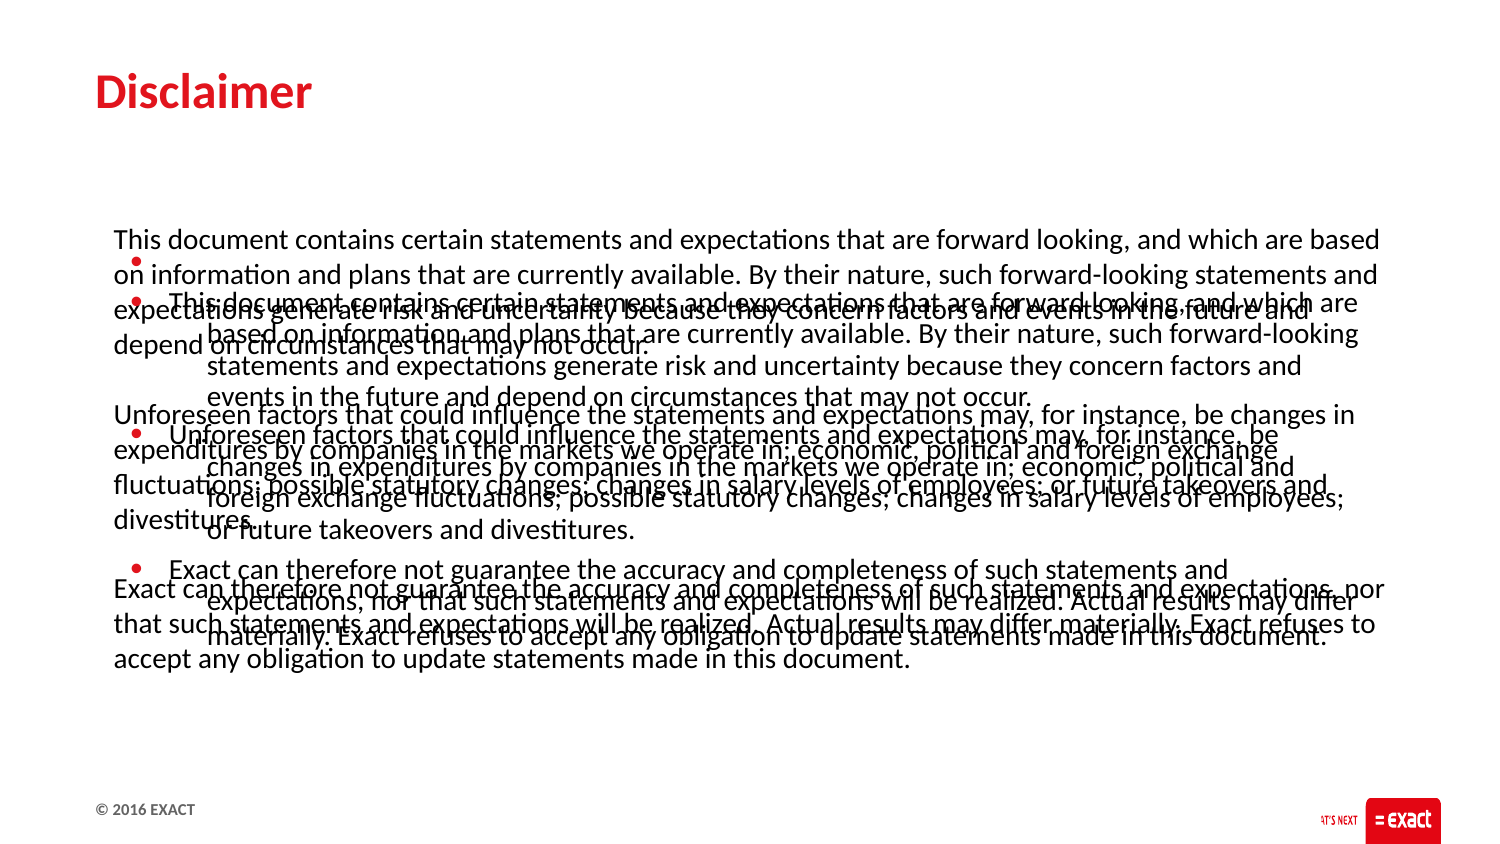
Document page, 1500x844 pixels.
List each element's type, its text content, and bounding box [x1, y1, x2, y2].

list This document contains certain statements and expectations that are forward looking, and which are based on information and plans that are currently available. By their nature, such forward-looking statements and expectations generate risk and uncertainty because they concern factors and events in the future and depend on circumstances that may not occur. Unforeseen factors that could influence the statements and expectations may, for instance, be changes in expenditures by companies in the markets we operate in; economic, political and foreign exchange fluctuations; possible statutory changes; changes in salary levels of employees; or future takeovers and divestitures. Exact can therefore not guarantee the accuracy and completeness of such statements and expectations, nor that such statements and expectations will be realized. Actual results may differ materially. Exact refuses to accept any obligation to update statements made in this document. [115, 234, 1388, 702]
title Disclaimer [79, 62, 1421, 133]
